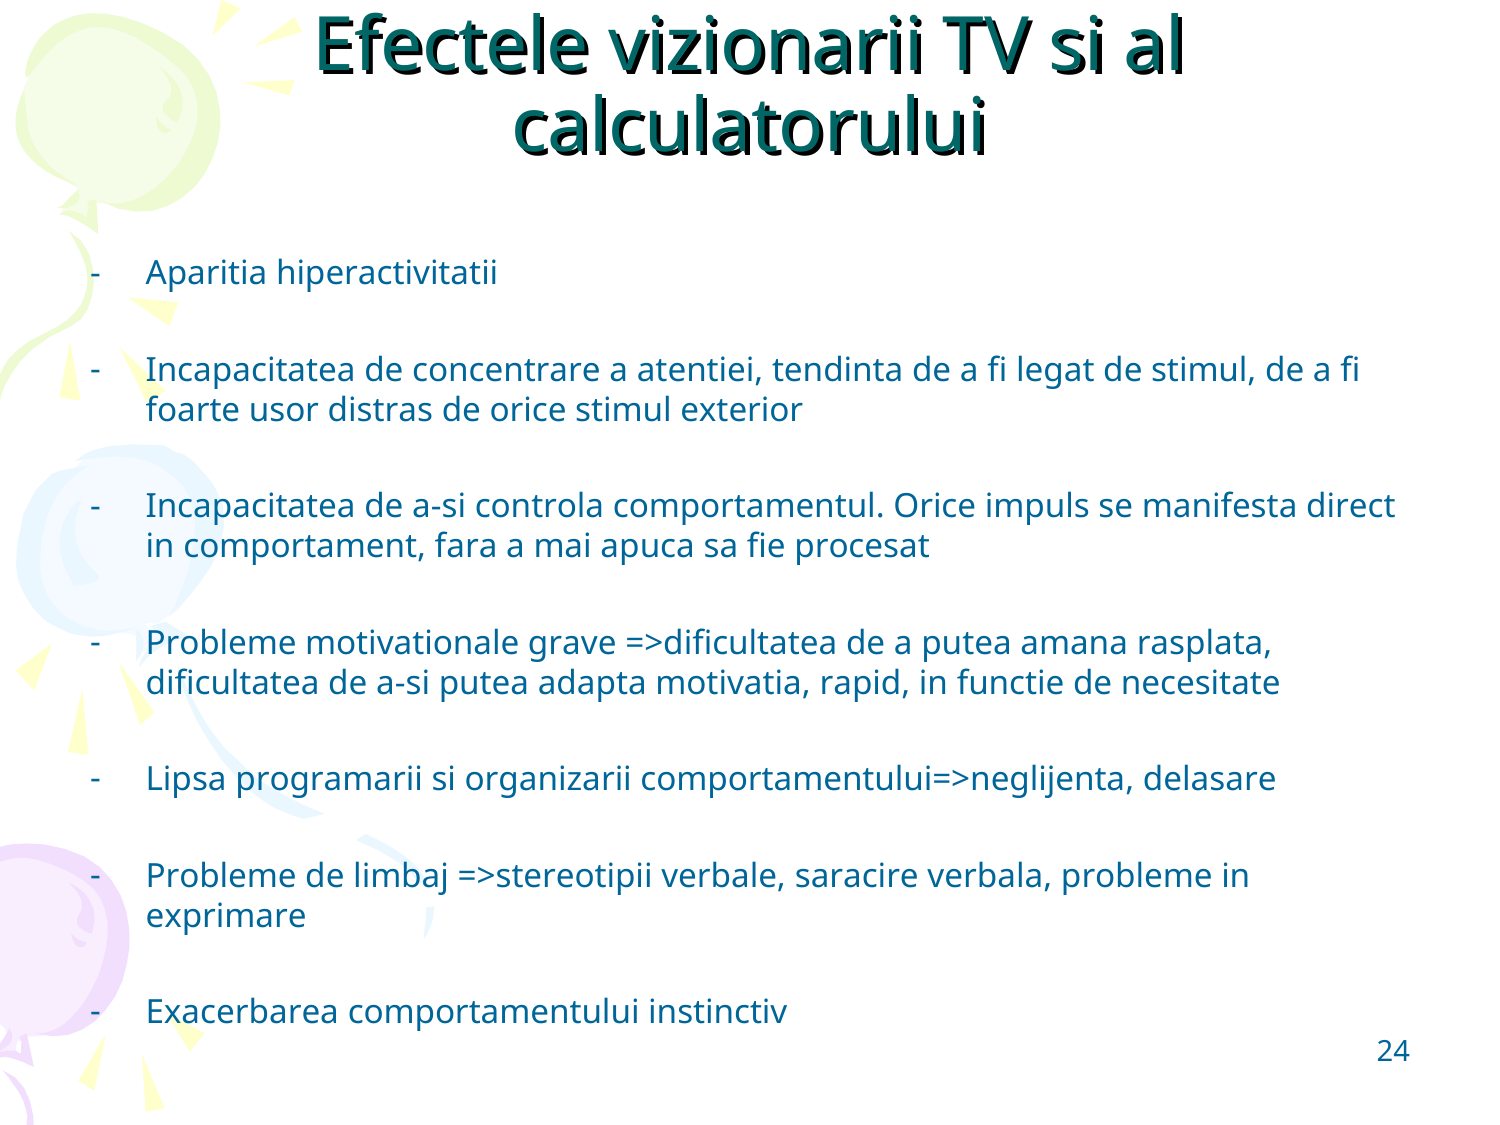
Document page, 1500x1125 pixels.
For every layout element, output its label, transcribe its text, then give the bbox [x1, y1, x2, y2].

text_box Efectele vizionarii TV si al calculatorului [72, 0, 1426, 176]
text_box Aparitia hiperactivitatii Incapacitatea de concentrare a atentiei, tendinta de a fi legat de stimul, de a fi foarte usor distras de orice stimul exterior Incapacitatea de a-si controla comportamentul. Orice impuls se manifesta direct in comportament, fara a mai apuca sa fie procesat Probleme motivationale grave =>dificultatea de a putea amana rasplata, dificultatea de a-si putea adapta motivatia, rapid, in functie de necesitate Lipsa programarii si organizarii comportamentului=>neglijenta, delasare Probleme de limbaj =>stereotipii verbale, saracire verbala, probleme in exprimare Exacerbarea comportamentului instinctiv [75, 244, 1426, 1125]
text_box <number> [1074, 1024, 1426, 1100]
